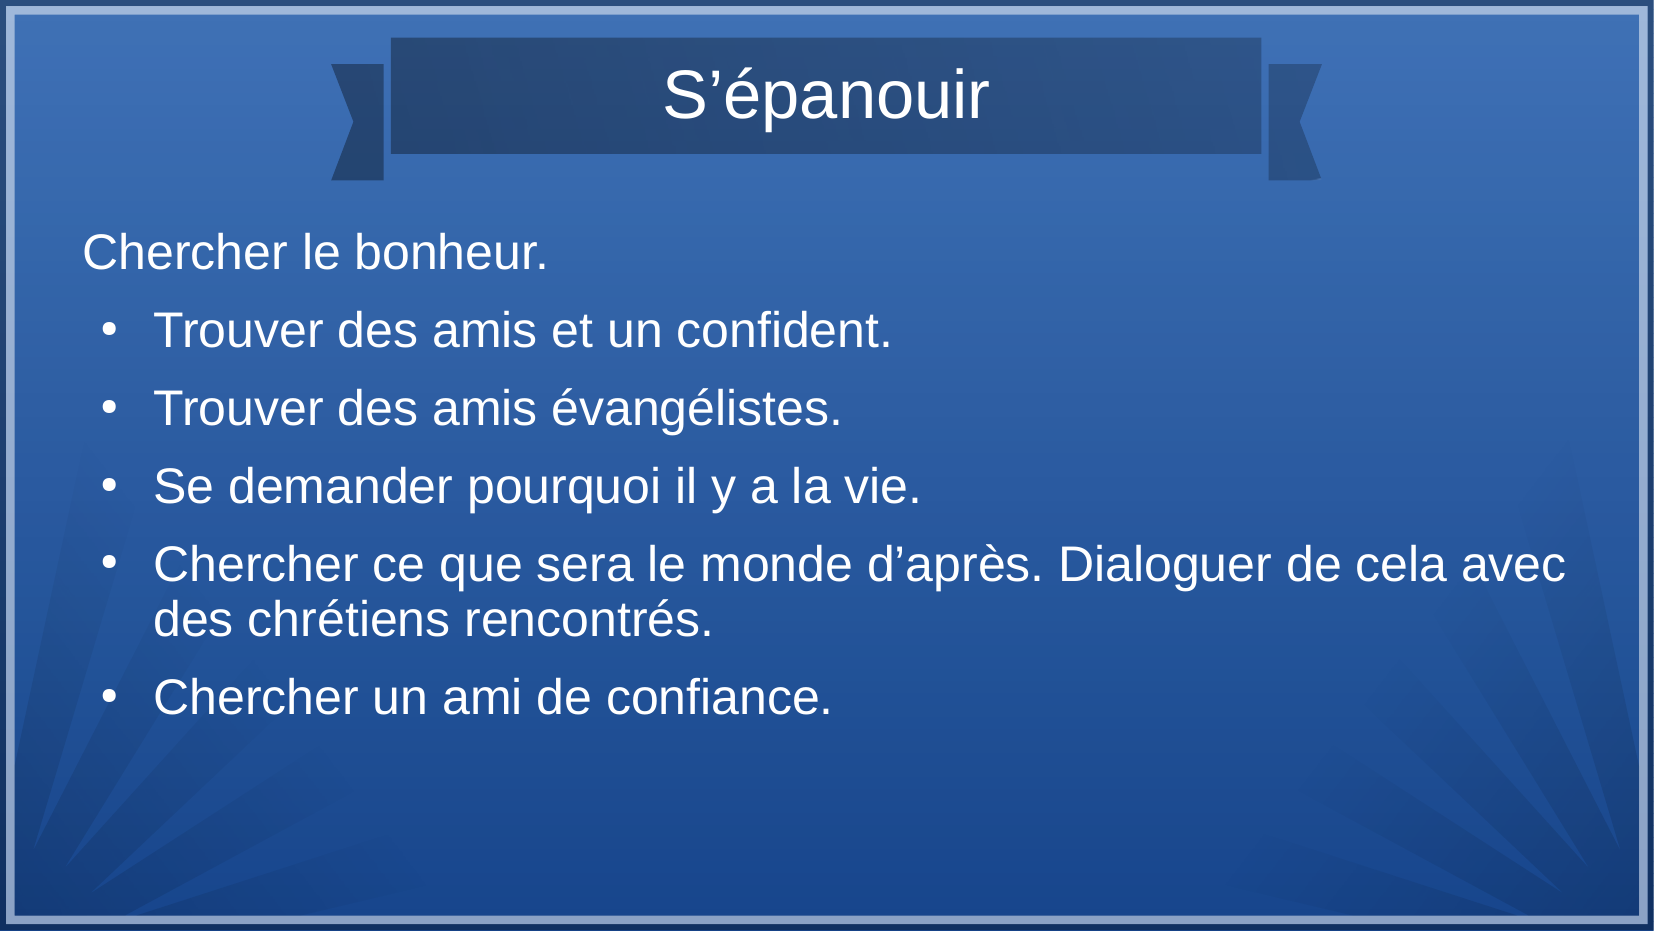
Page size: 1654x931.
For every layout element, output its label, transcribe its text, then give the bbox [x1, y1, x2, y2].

list Chercher le bonheur. Trouver des amis et un confident. Trouver des amis évangélistes. Se demander pourquoi il y a la vie. Chercher ce que sera le monde d’après. Dialoguer de cela avec des chrétiens rencontrés. Chercher un ami de confiance. [82, 224, 1571, 848]
title S’épanouir [389, 35, 1264, 154]
